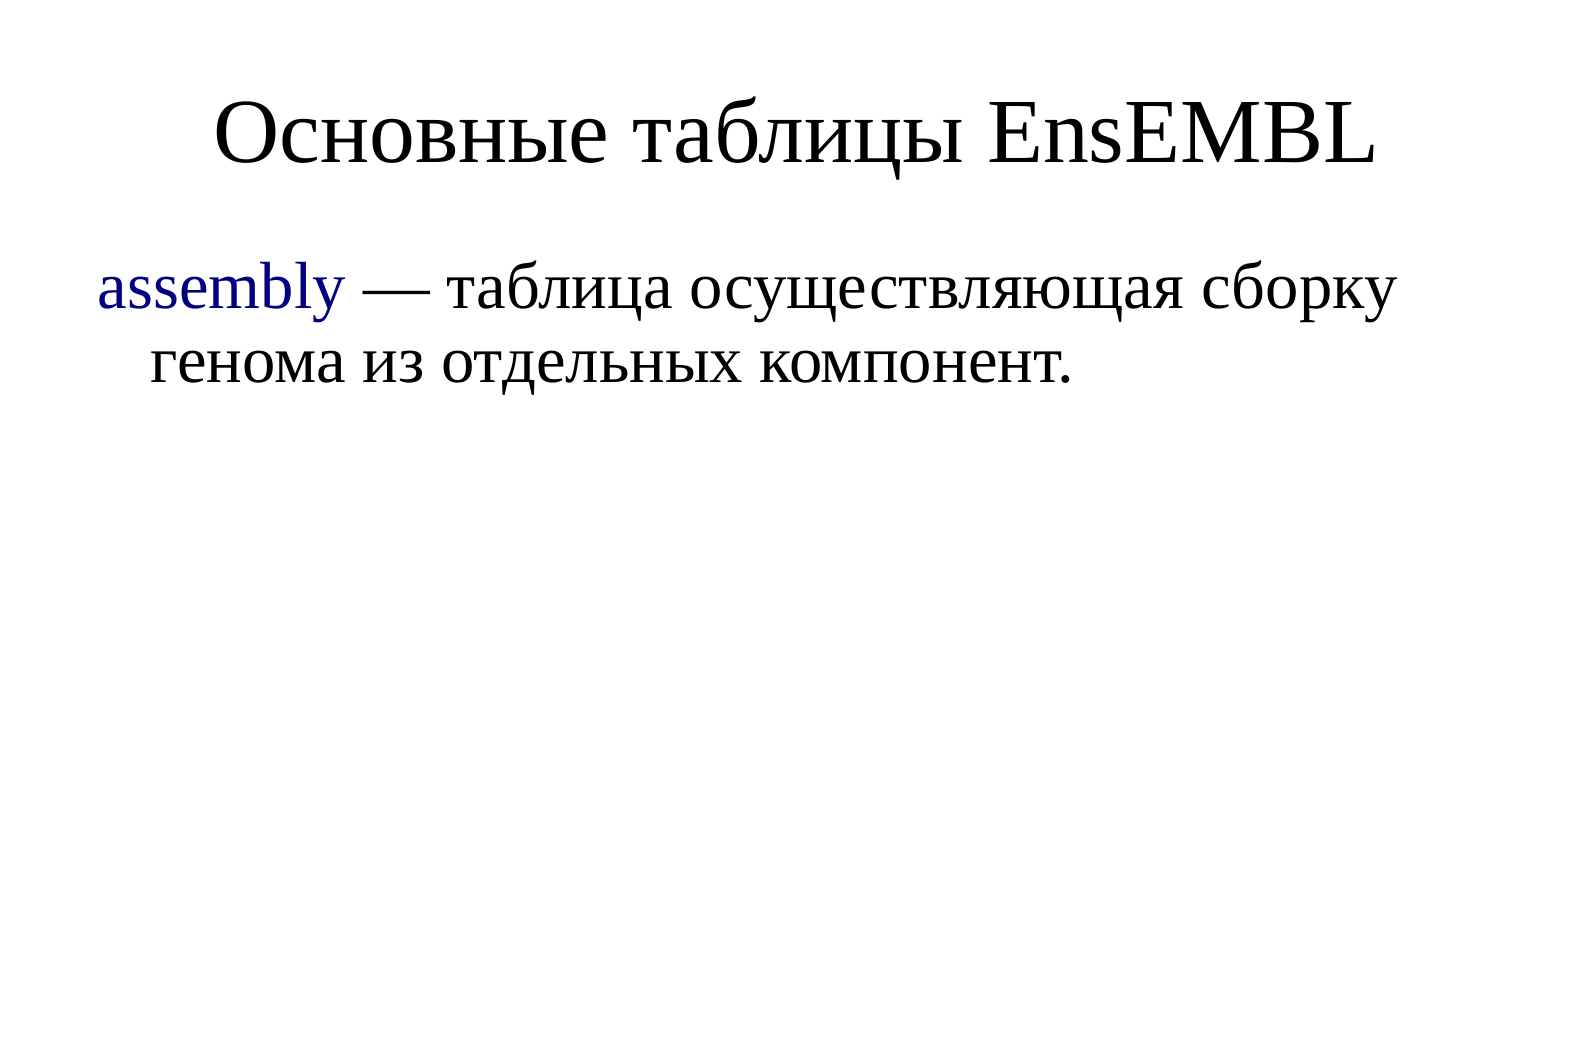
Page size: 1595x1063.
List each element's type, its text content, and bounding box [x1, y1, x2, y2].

title Основные таблицы EnsEMBL [79, 42, 1515, 220]
list assembly — таблица осуществляющая сборку генома из отдельных компонент. [79, 248, 1515, 951]
